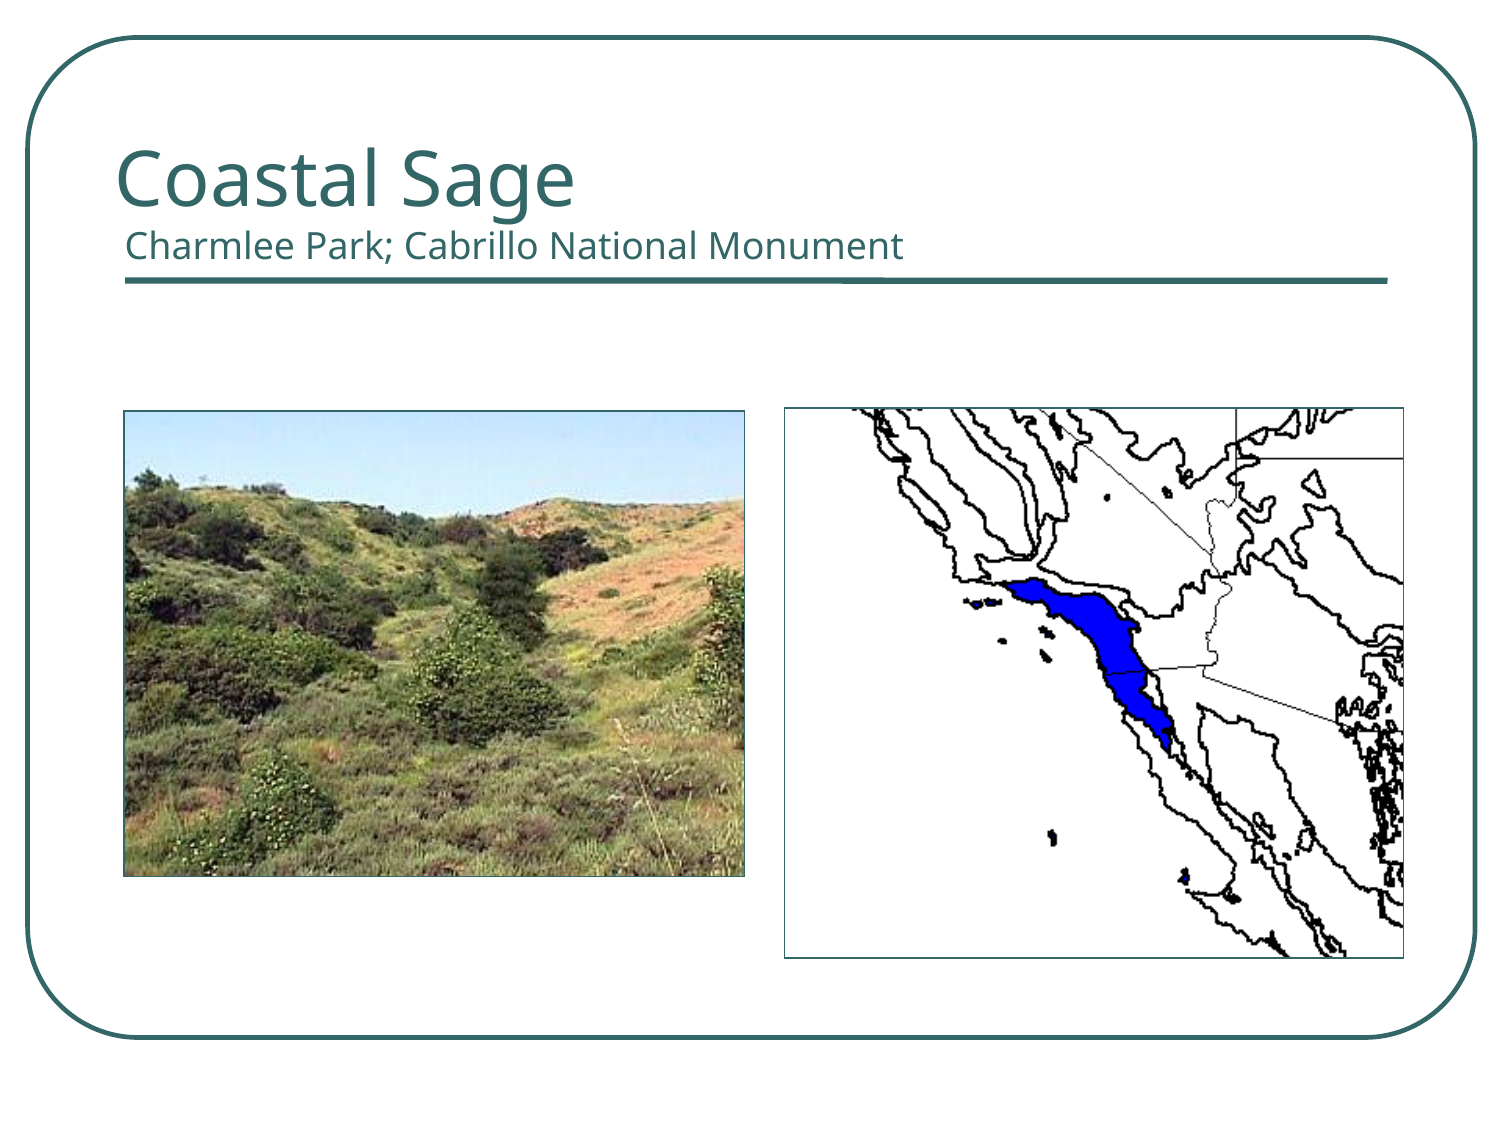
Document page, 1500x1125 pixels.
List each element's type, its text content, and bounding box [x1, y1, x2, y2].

title Coastal Sage Charmlee Park; Cabrillo National Monument [100, 87, 1388, 275]
picture [785, 408, 1403, 958]
picture [125, 411, 744, 876]
